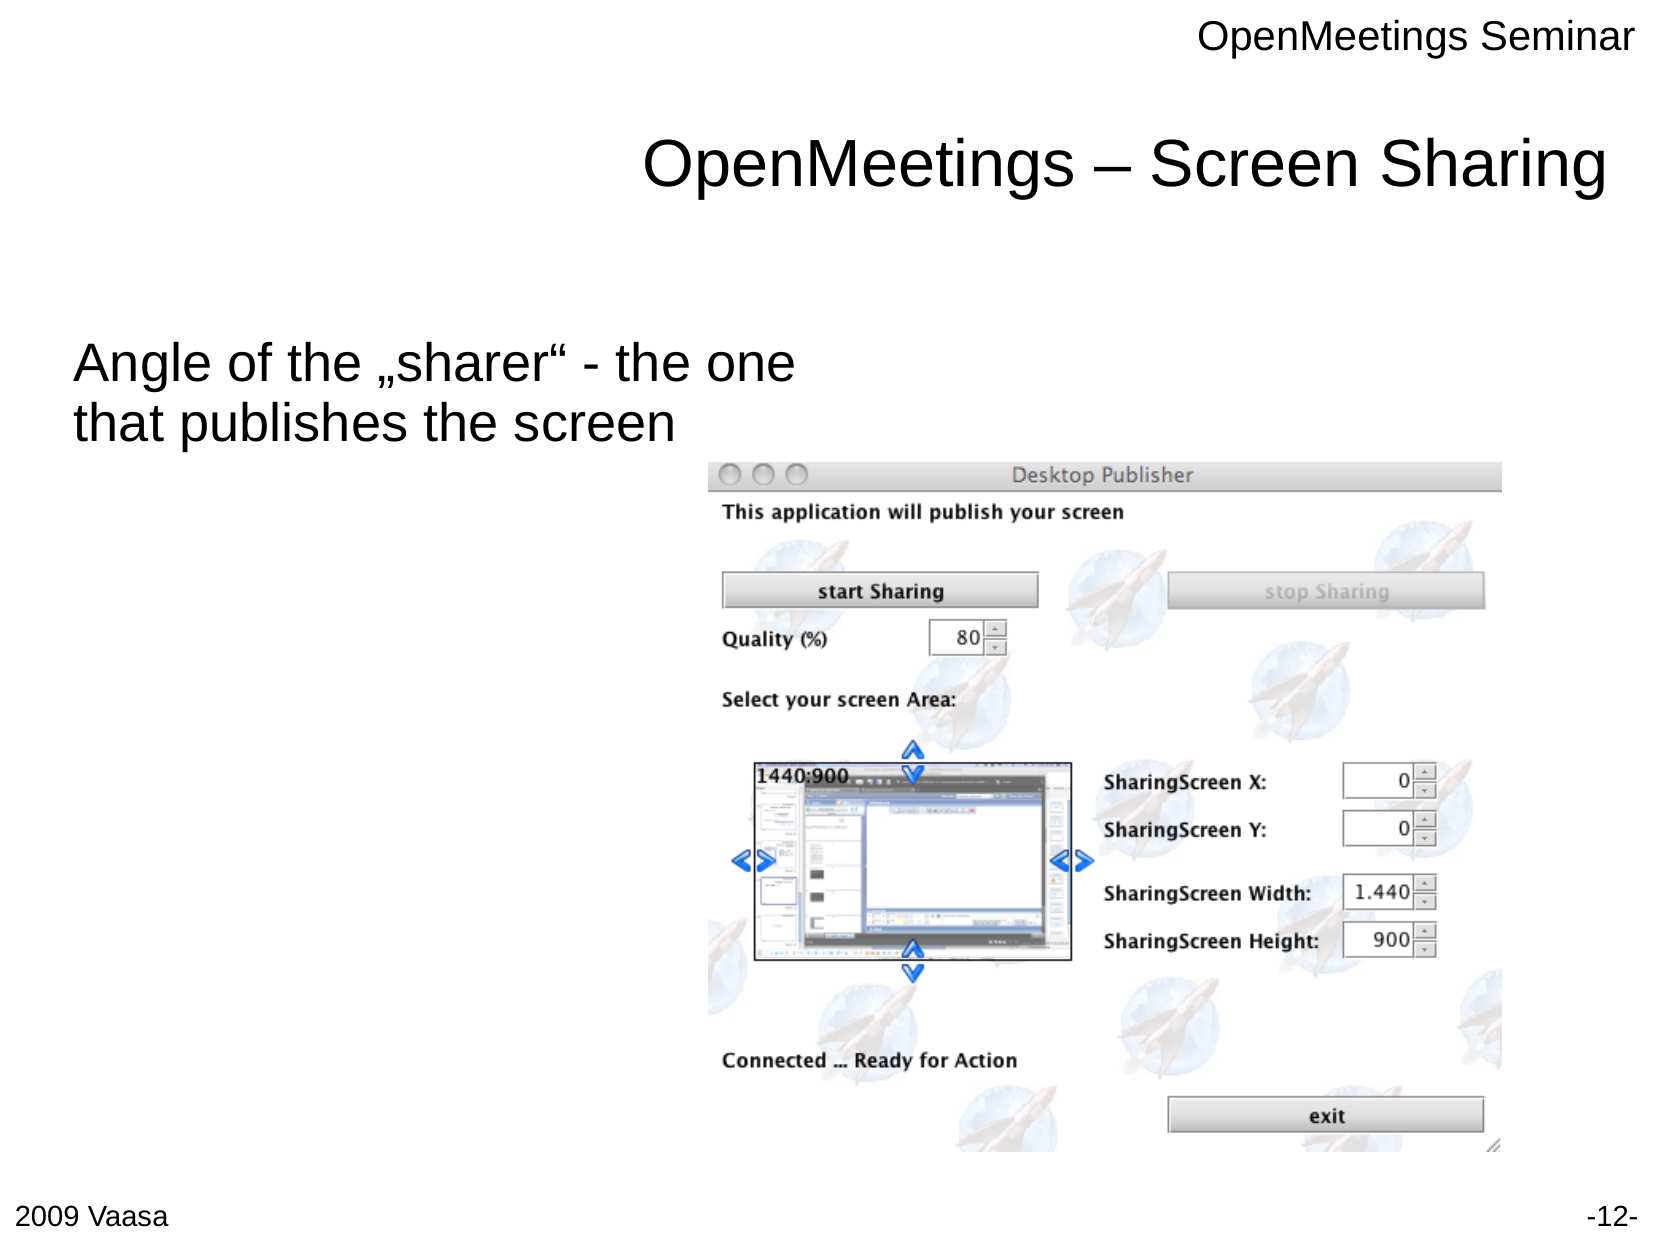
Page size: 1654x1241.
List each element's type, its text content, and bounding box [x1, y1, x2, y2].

text_box Angle of the „sharer“ - the one that publishes the screen [59, 324, 827, 680]
picture [708, 462, 1502, 1152]
title OpenMeetings Seminar [915, 5, 1636, 65]
text_box -12- [1181, 1192, 1654, 1241]
text_box OpenMeetings – Screen Sharing [295, 118, 1625, 208]
text_box 2009 Vaasa [0, 1192, 473, 1241]
